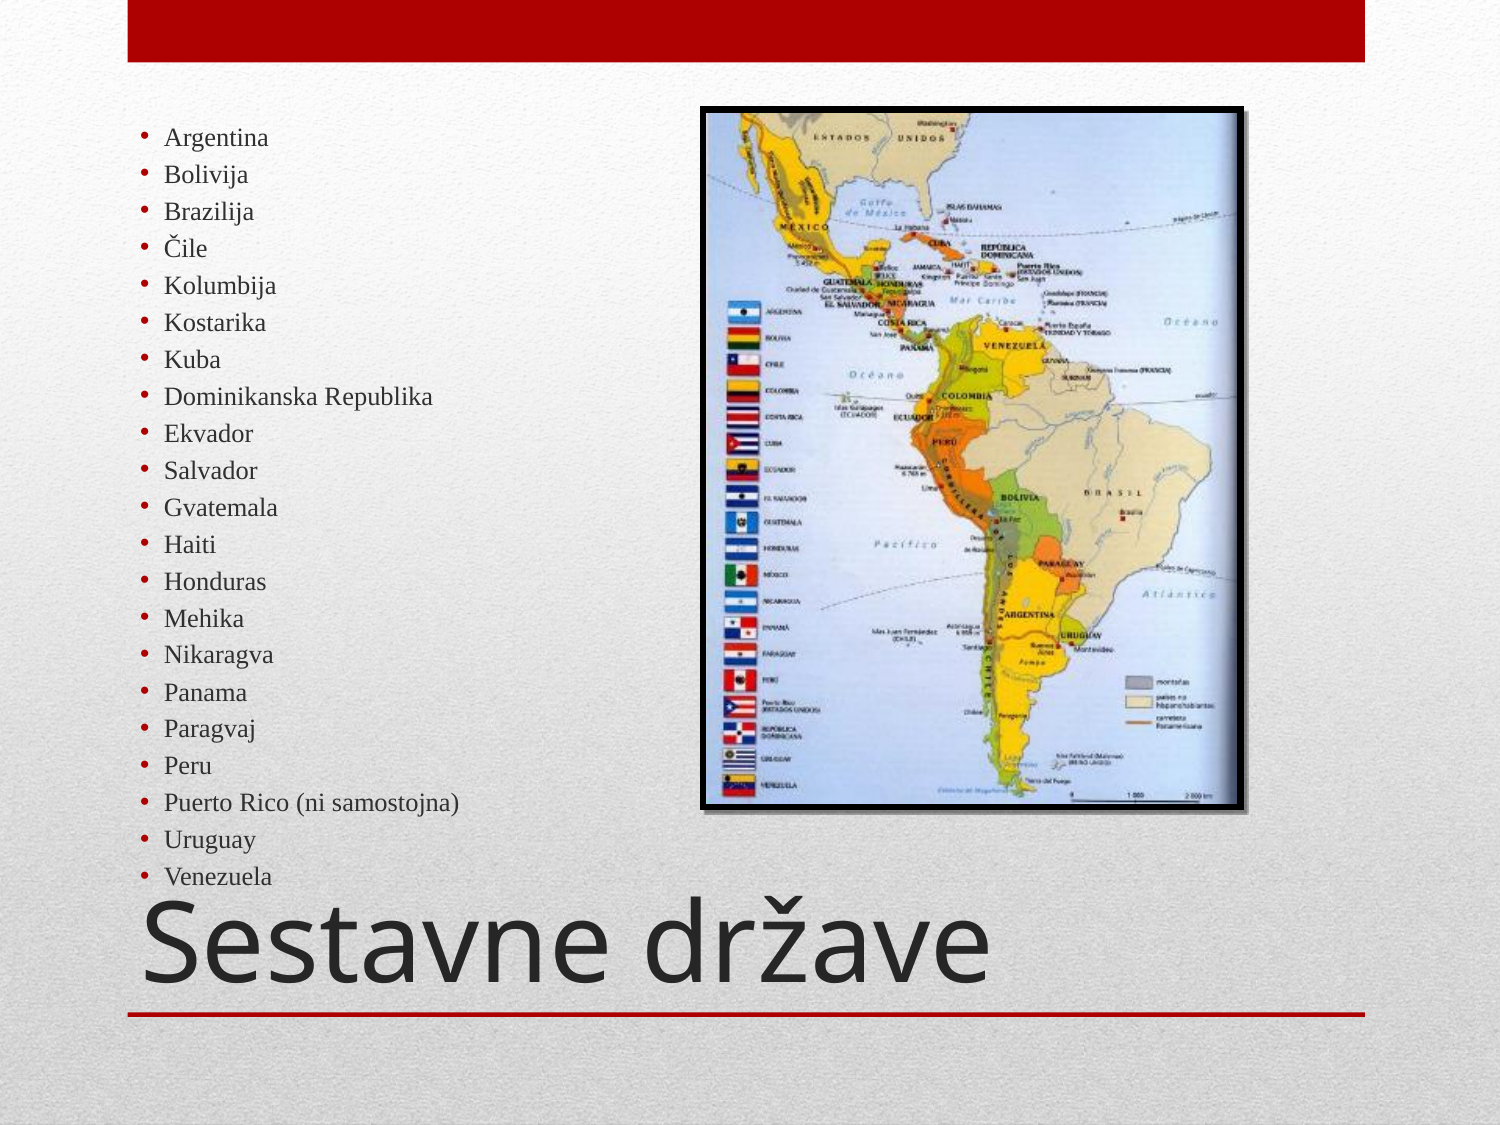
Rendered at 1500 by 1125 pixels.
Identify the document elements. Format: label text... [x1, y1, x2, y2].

picture [0, 0, 1500, 1125]
list Argentina Bolivija Brazilija Čile Kolumbija Kostarika Kuba Dominikanska Republika Ekvador Salvador Gvatemala Haiti Honduras Mehika Nikaragva Panama Paragvaj Peru Puerto Rico (ni samostojna) Uruguay Venezuela [125, 112, 1363, 915]
title Sestavne države [125, 915, 1238, 1013]
